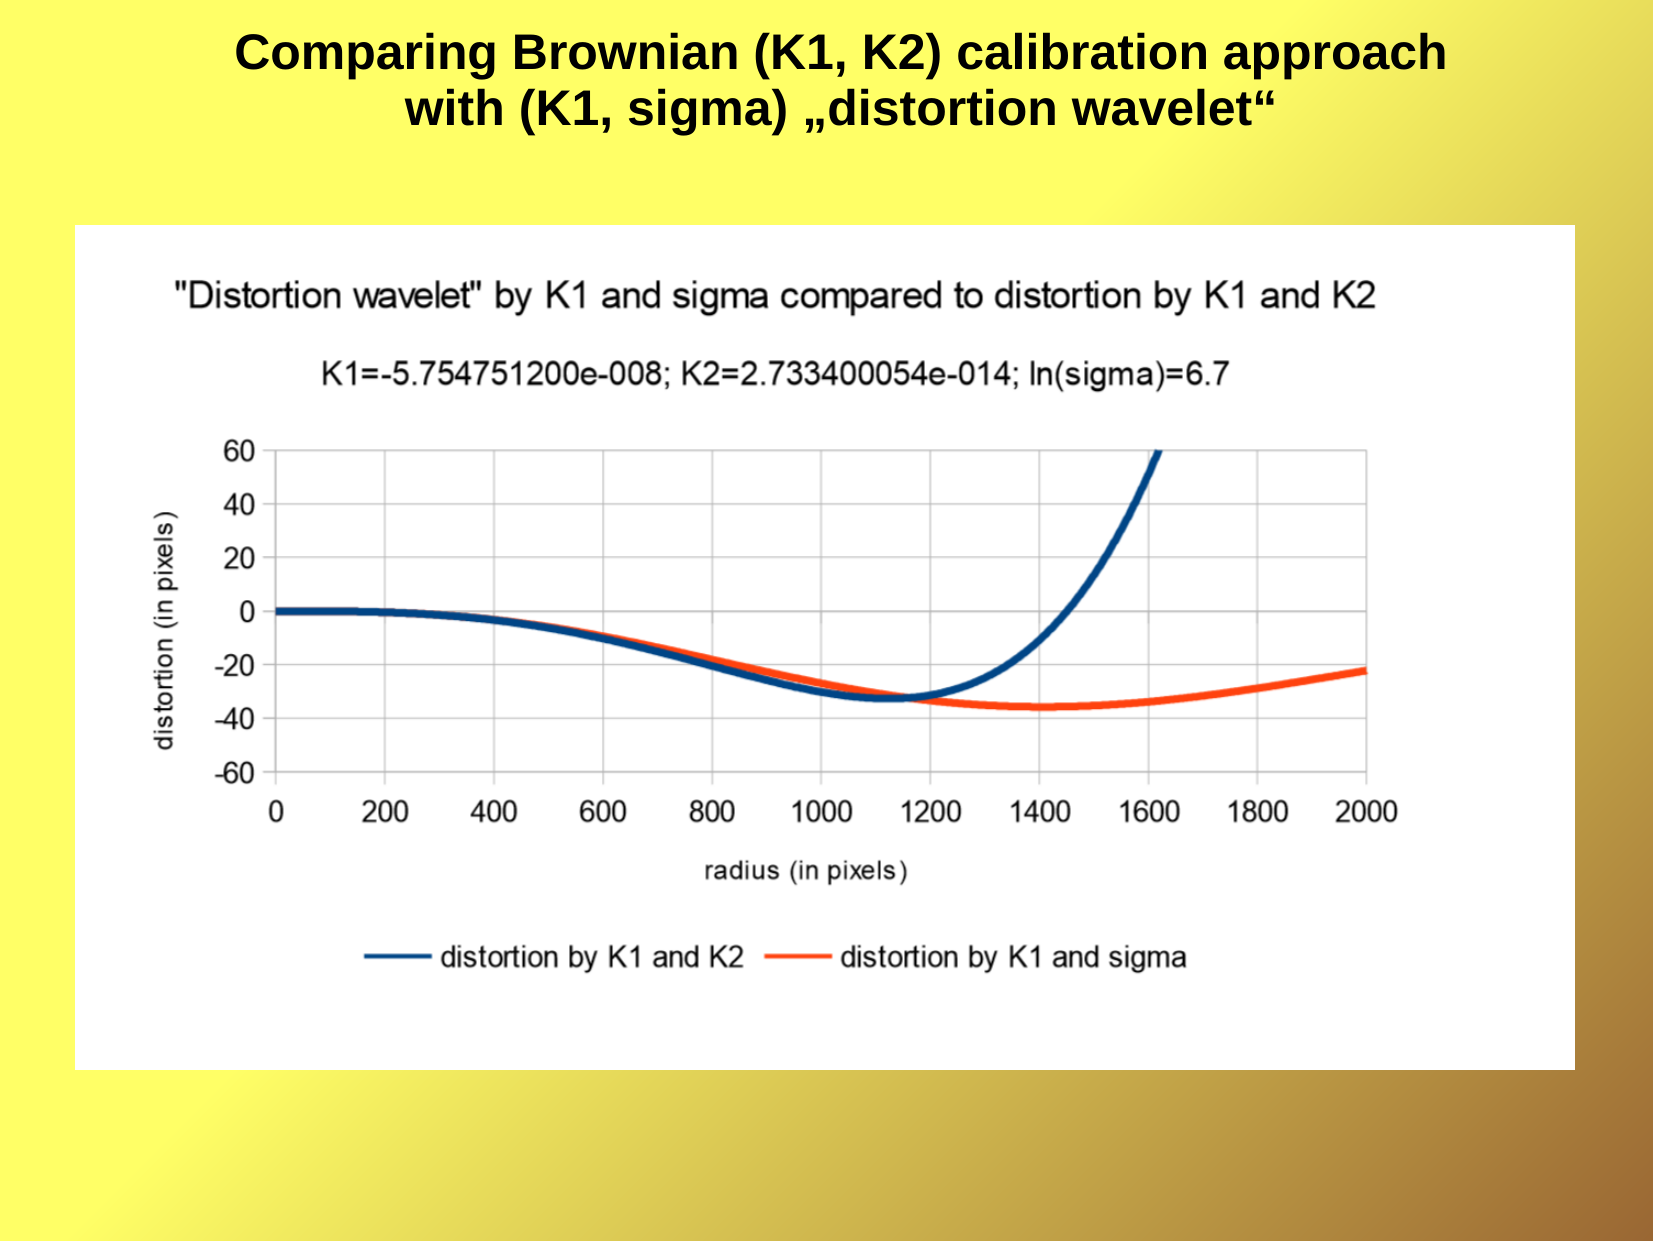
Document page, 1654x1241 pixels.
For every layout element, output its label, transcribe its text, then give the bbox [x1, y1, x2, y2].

text_box Comparing Brownian (K1, K2) calibration approach with (K1, sigma) „distortion wavelet“ [88, 16, 1595, 203]
picture [75, 225, 1575, 1070]
